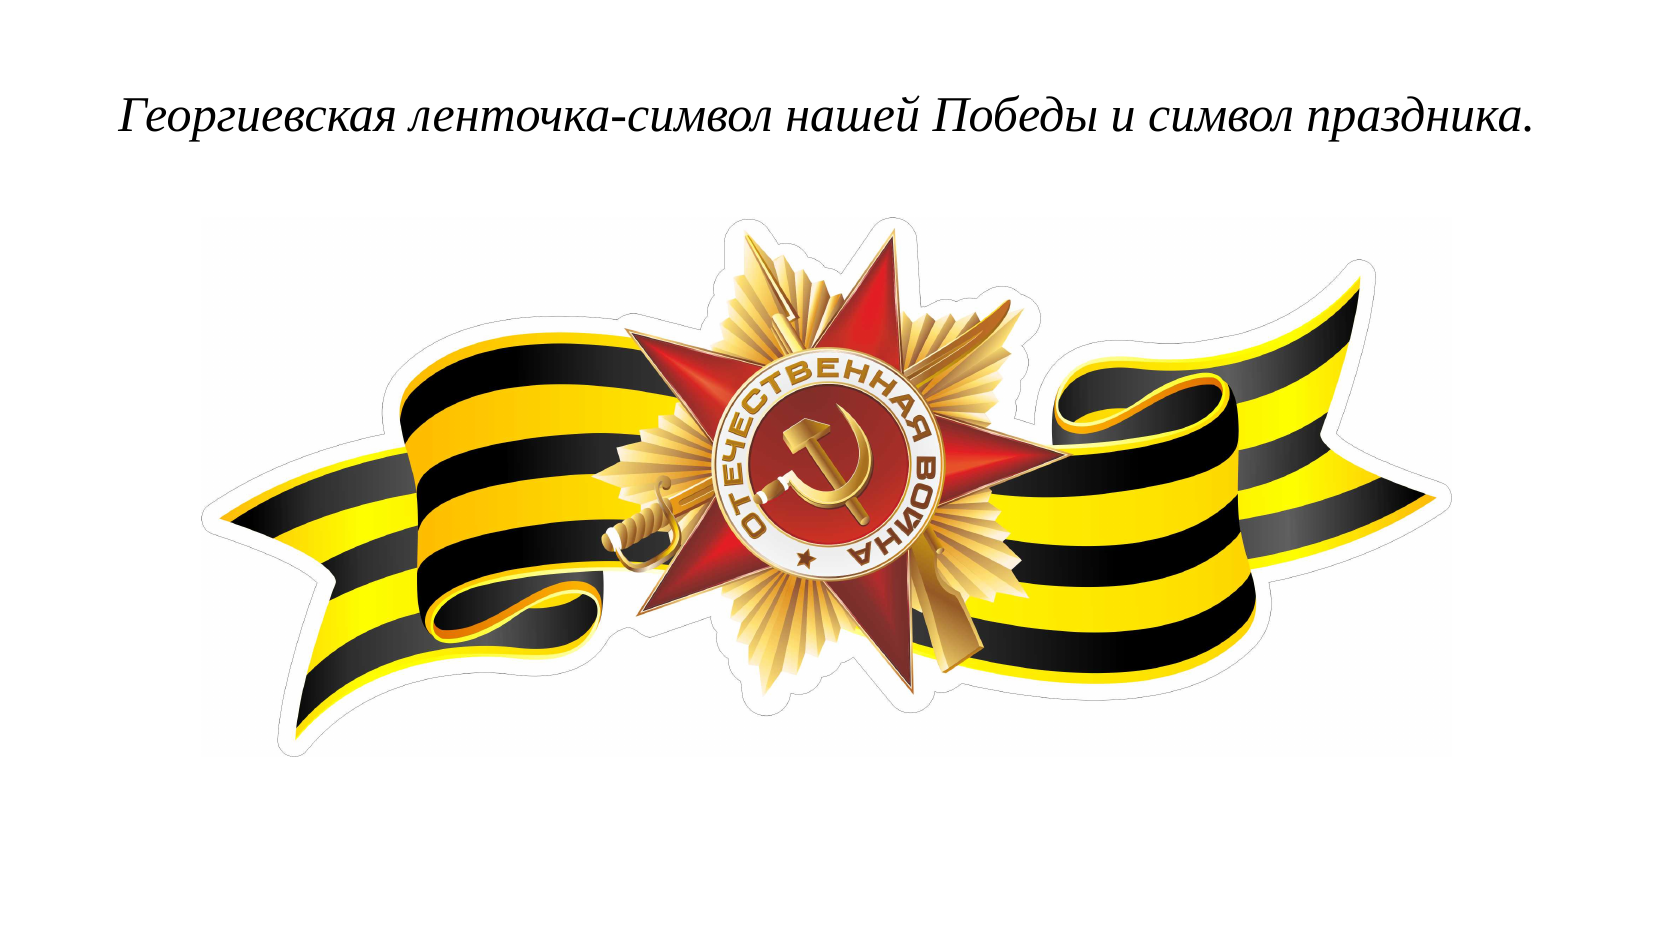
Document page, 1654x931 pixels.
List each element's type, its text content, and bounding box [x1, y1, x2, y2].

title Георгиевская ленточка-символ нашей Победы и символ праздника. [82, 37, 1571, 193]
picture [201, 217, 1452, 758]
